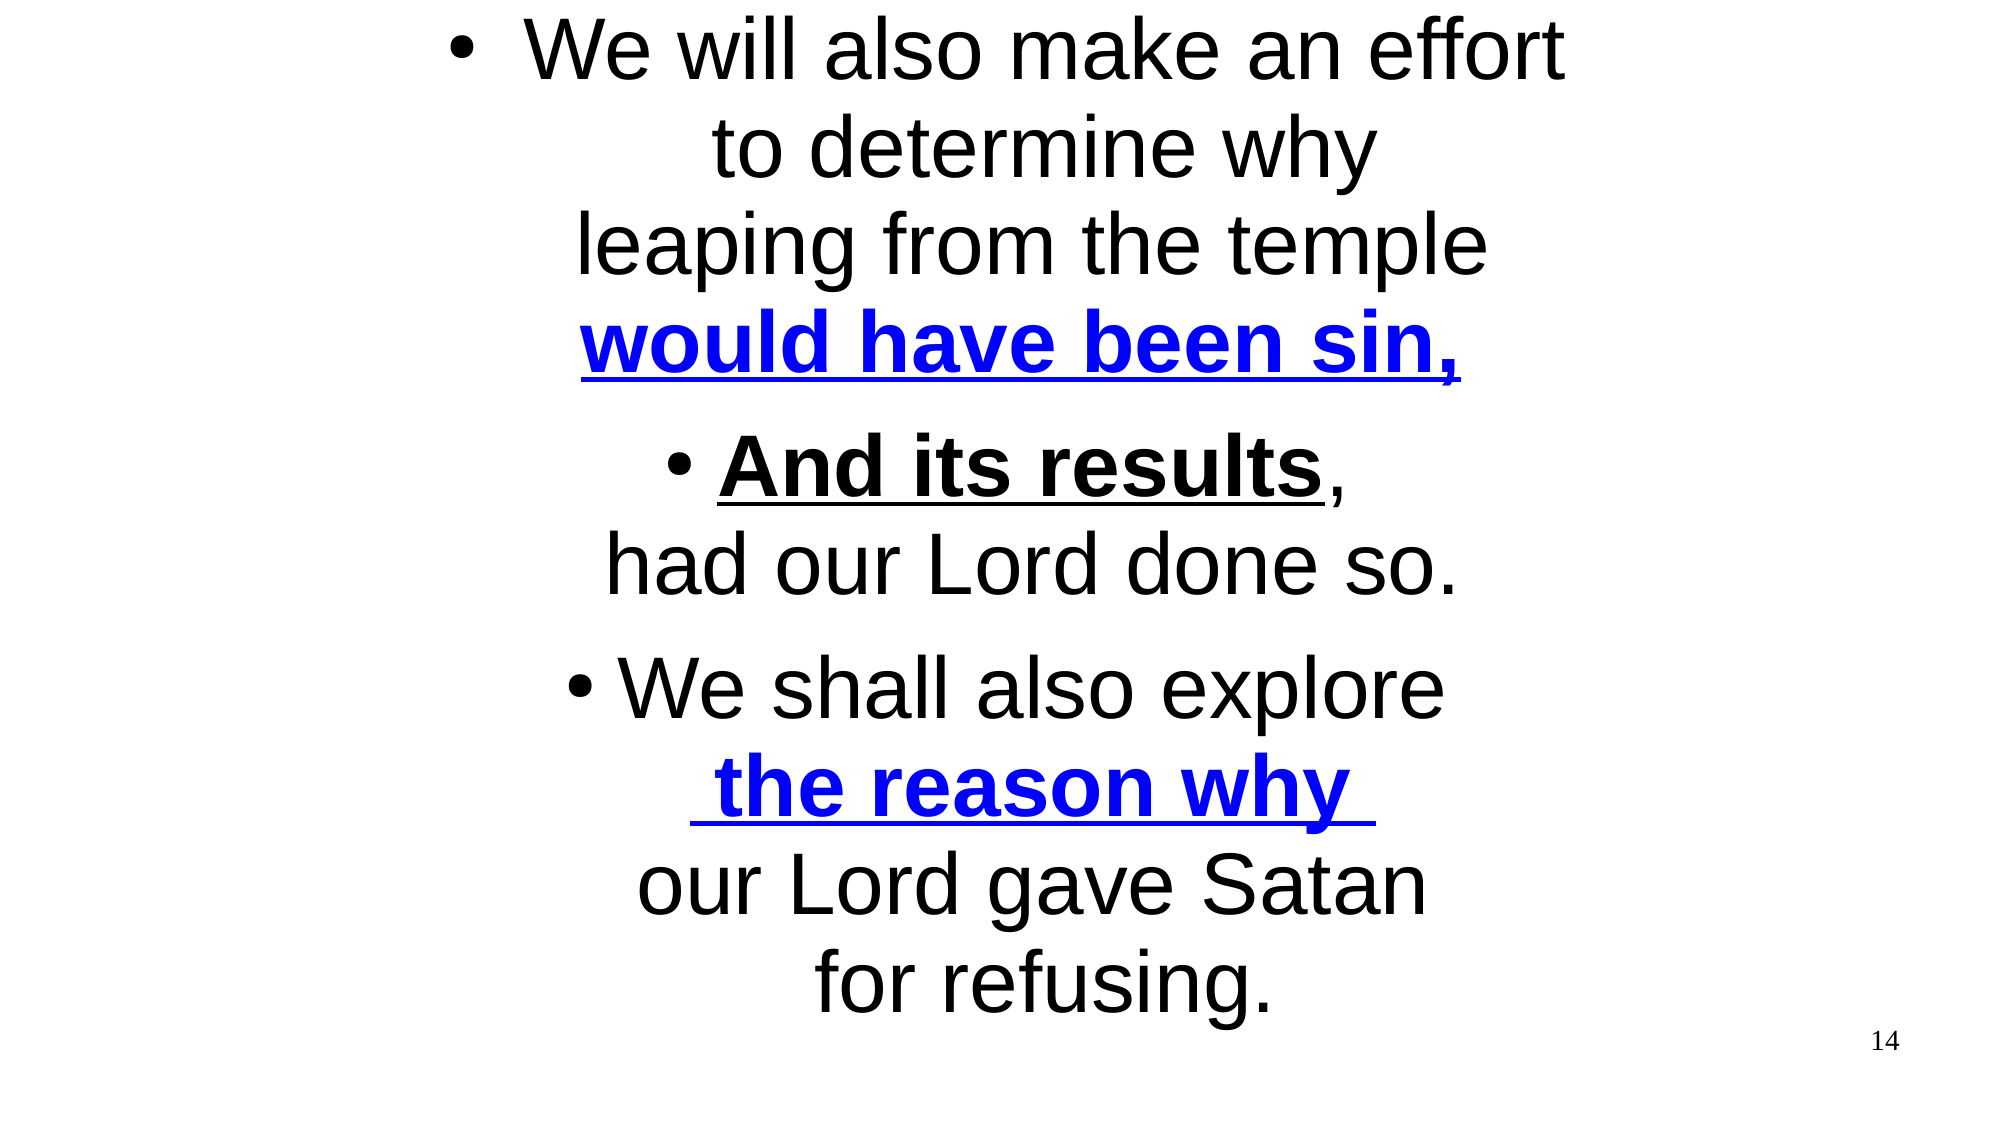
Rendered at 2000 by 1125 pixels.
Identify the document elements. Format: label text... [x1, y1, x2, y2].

list We will also make an effort to determine why leaping from the temple would have been sin, And its results, had our Lord done so. We shall also explore the reason why our Lord gave Satan for refusing. [0, 0, 1996, 1123]
